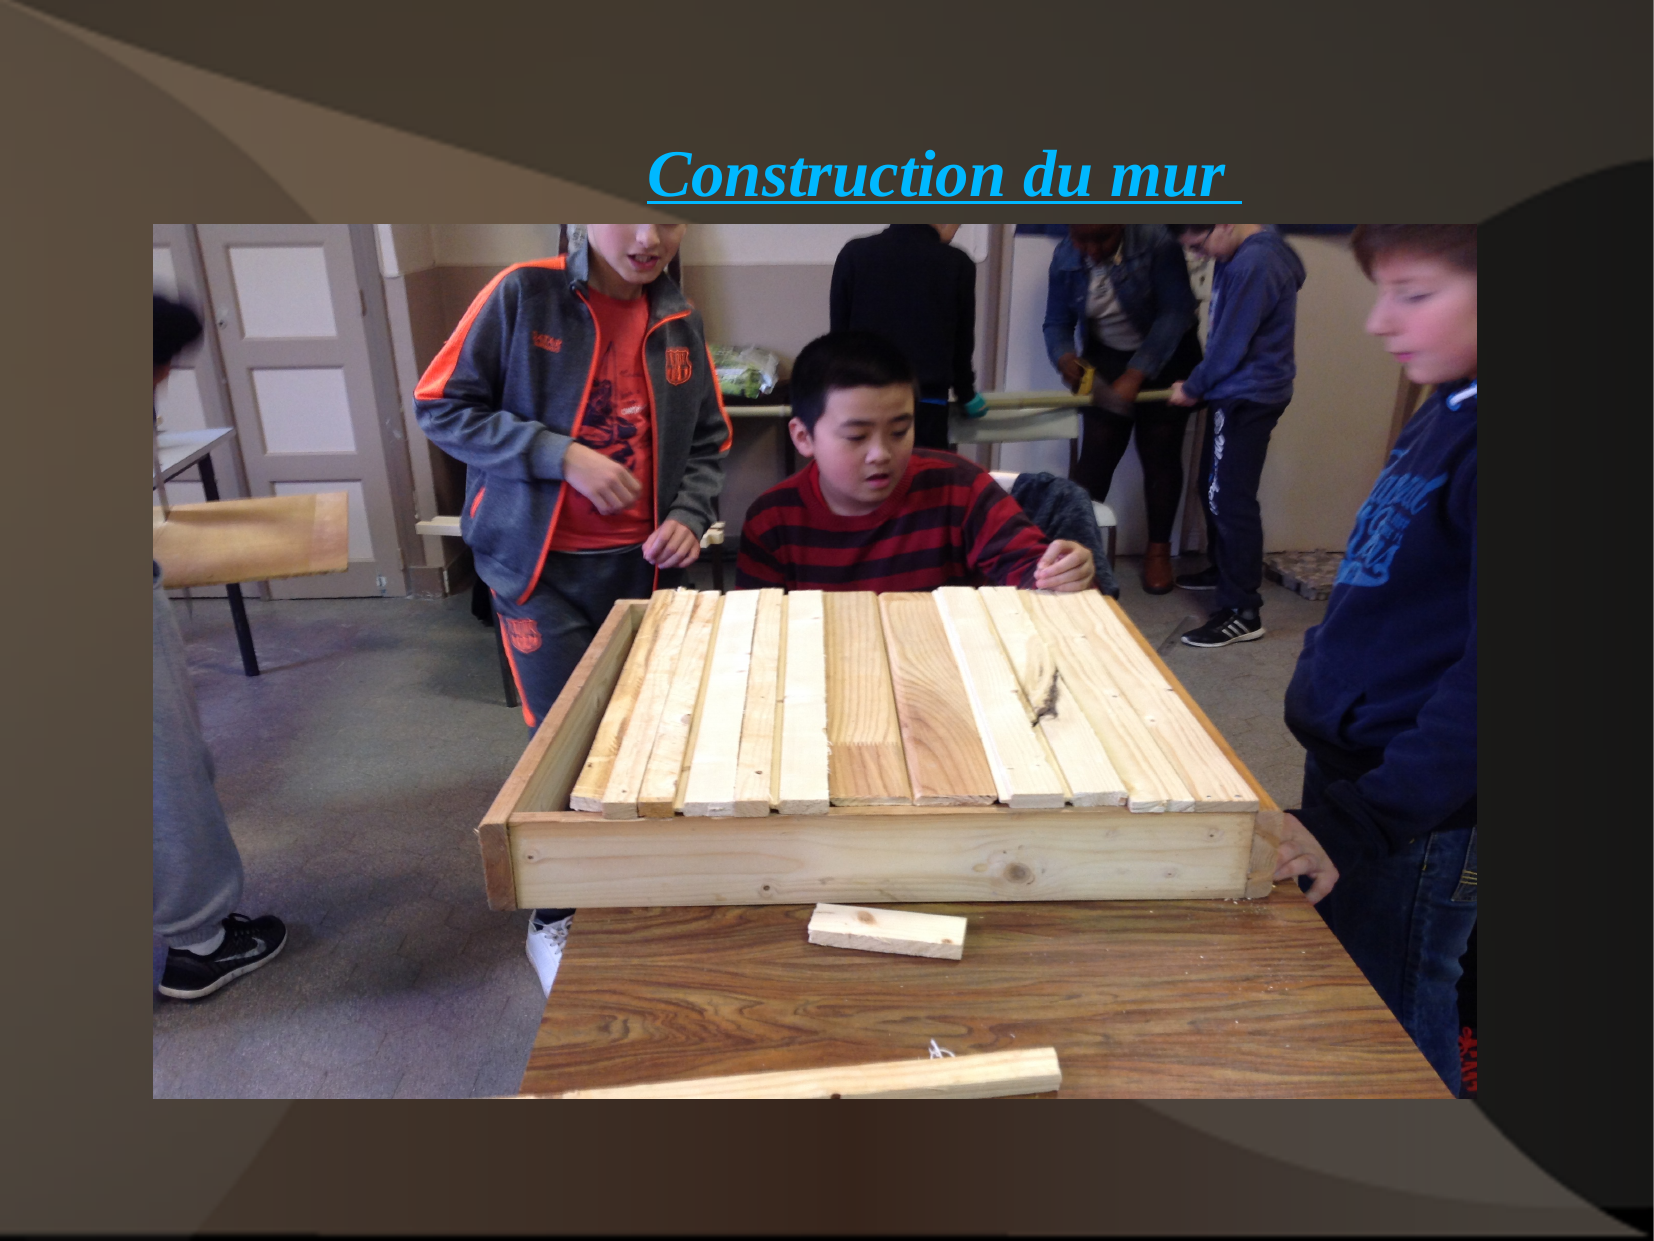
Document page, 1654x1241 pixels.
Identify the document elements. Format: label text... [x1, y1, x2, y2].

picture [0, 0, 1654, 1241]
title Construction du mur [200, 70, 1654, 278]
